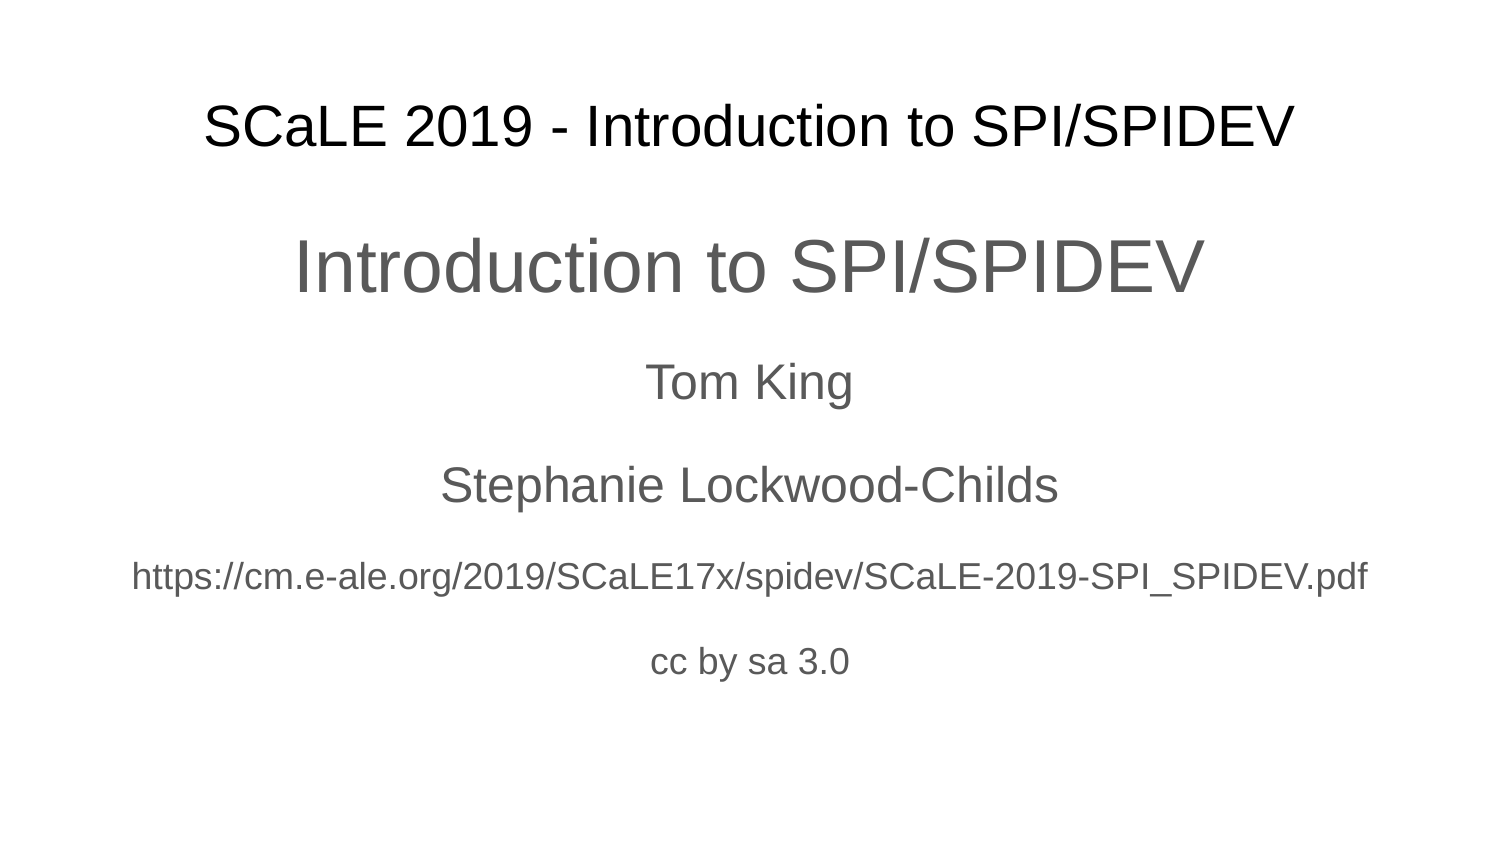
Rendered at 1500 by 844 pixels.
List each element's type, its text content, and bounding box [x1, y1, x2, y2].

list Introduction to SPI/SPIDEV Tom King Stephanie Lockwood-Childs https://cm.e-ale.org/2019/SCaLE17x/spidev/SCaLE-2019-SPI_SPIDEV.pdf cc by sa 3.0 [51, 189, 1449, 750]
title SCaLE 2019 - Introduction to SPI/SPIDEV [51, 72, 1449, 167]
